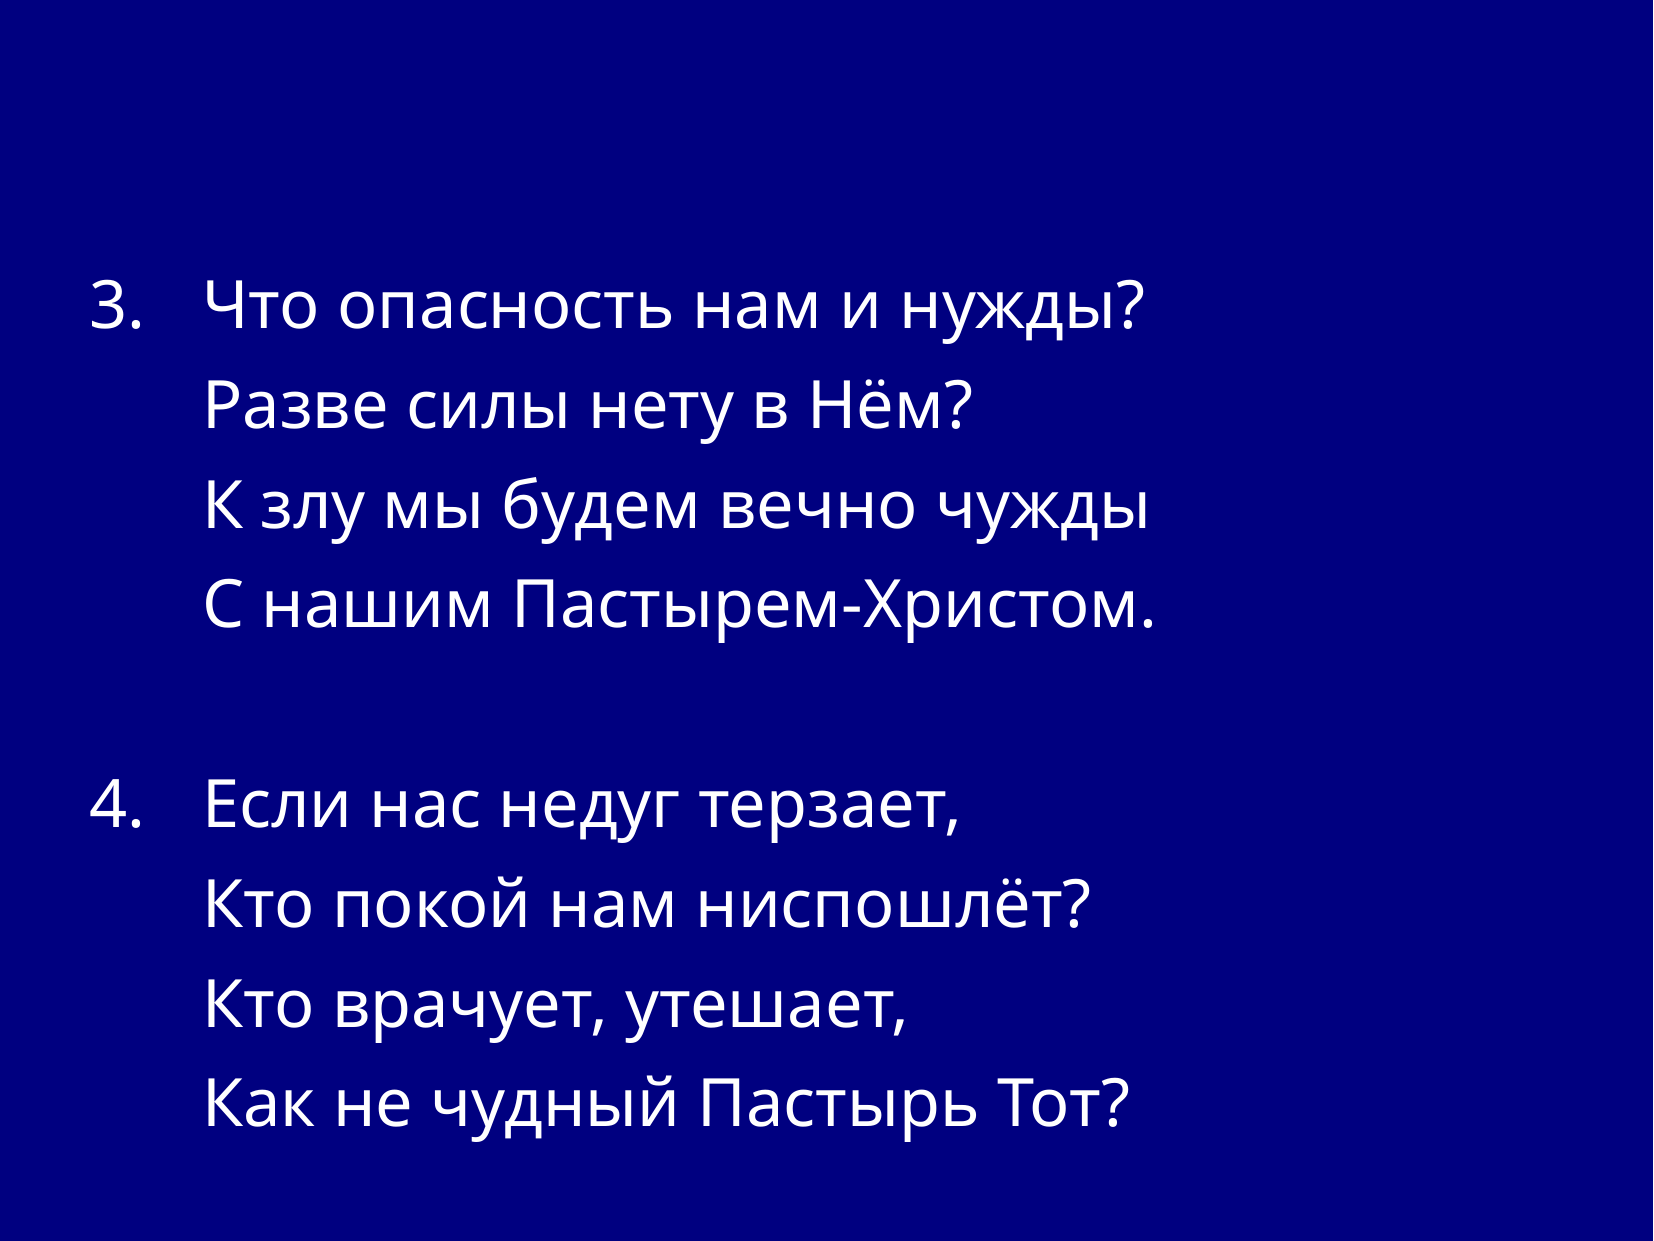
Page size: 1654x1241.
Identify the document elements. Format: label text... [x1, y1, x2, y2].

text_box 3. Что опасность нам и нужды? Разве силы нету в Нём? К злу мы будем вечно чужды С нашим Пастырем-Христом. 4. Если нас недуг терзает, Кто покой нам ниспошлёт? Кто врачует, утешает, Как не чудный Пастырь Тот? [75, 150, 1576, 1163]
